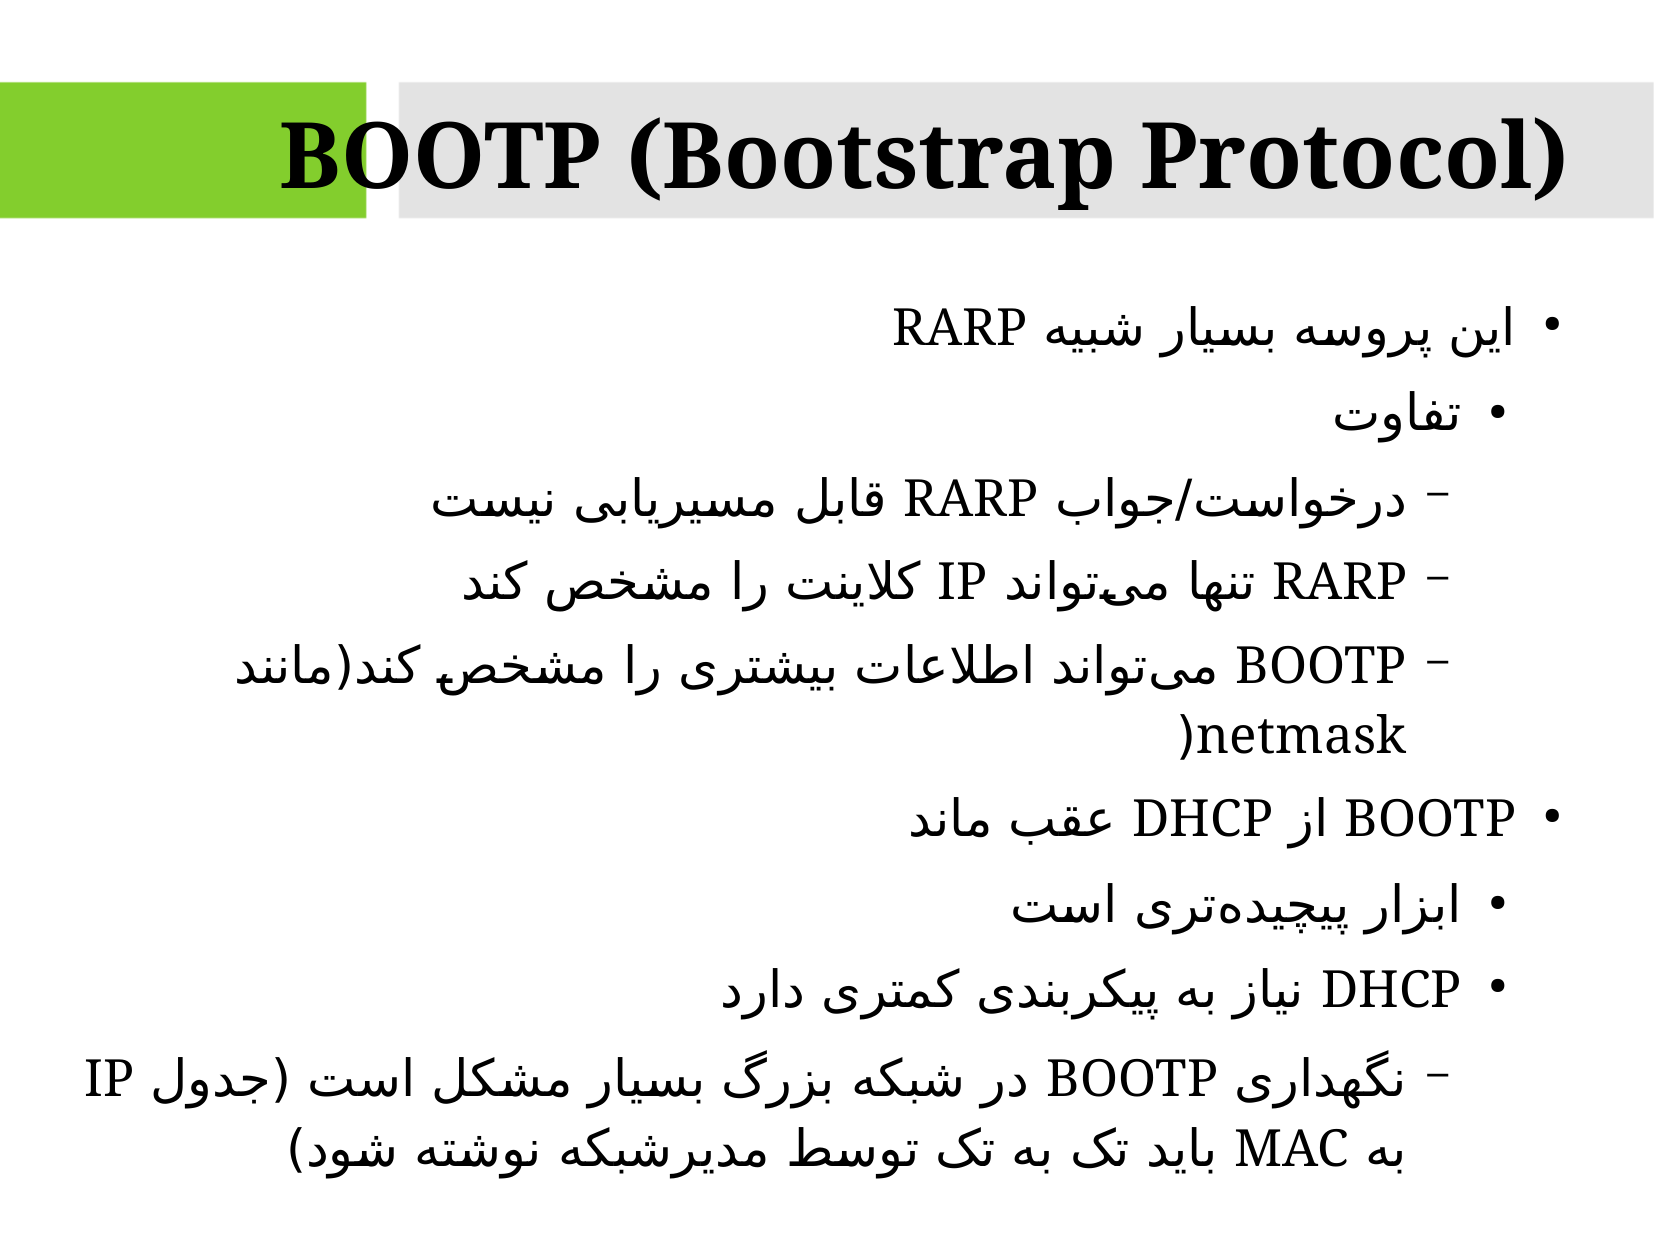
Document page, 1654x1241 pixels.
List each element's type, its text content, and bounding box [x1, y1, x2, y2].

title BOOTP (Bootstrap Protocol) [82, 49, 1571, 257]
picture [0, 0, 1654, 1241]
list این پروسه بسیار شبیه RARP تفاوت درخواست/جواب RARP قابل مسیریابی نیست RARP تنها می‌تواند IP کلاینت را مشخص کند BOOTP می‌تواند اطلاعات بیشتری را مشخص کند(مانند netmask( BOOTP از DHCP عقب ماند ابزار پیچیده‌تری است DHCP نیاز به پیکربندی کمتری دارد نگهداری BOOTP در شبکه بزرگ بسیار مشکل است (جدول IP به MAC باید تک به تک توسط مدیرشبکه نوشته شود) [82, 290, 1571, 1182]
